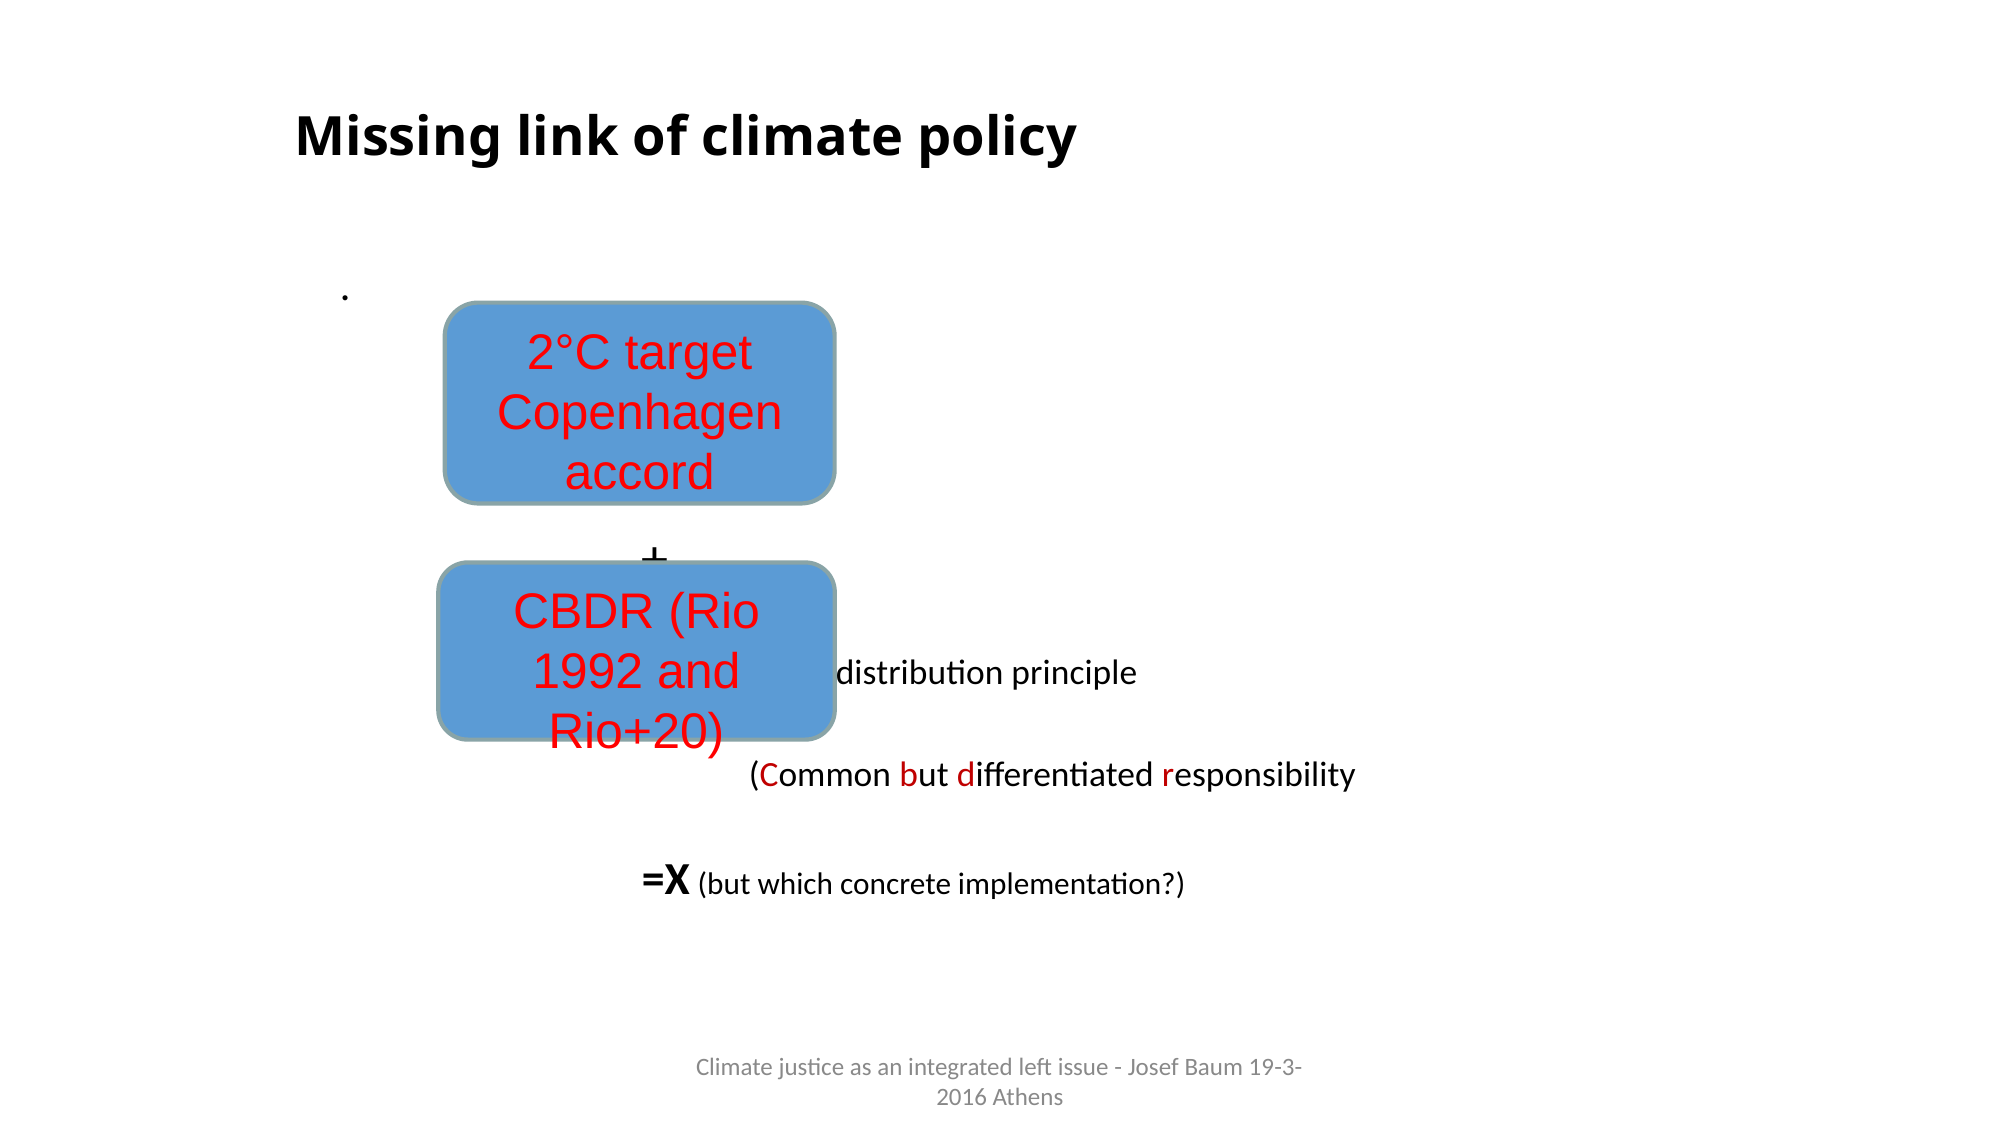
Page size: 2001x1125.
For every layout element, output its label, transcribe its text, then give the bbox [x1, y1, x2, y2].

title Missing link of climate policy [279, 42, 1630, 230]
text_box Climate justice as an integrated left issue - Josef Baum 19-3-2016 Athens [662, 1042, 1338, 1103]
list + basic distribution principle (Common but differentiated responsibility =X (but which concrete implementation?) [326, 278, 1677, 911]
text_box CBDR (Rio 1992 and Rio+20) [438, 562, 835, 740]
text_box 2°C target Copenhagen accord [444, 302, 835, 504]
